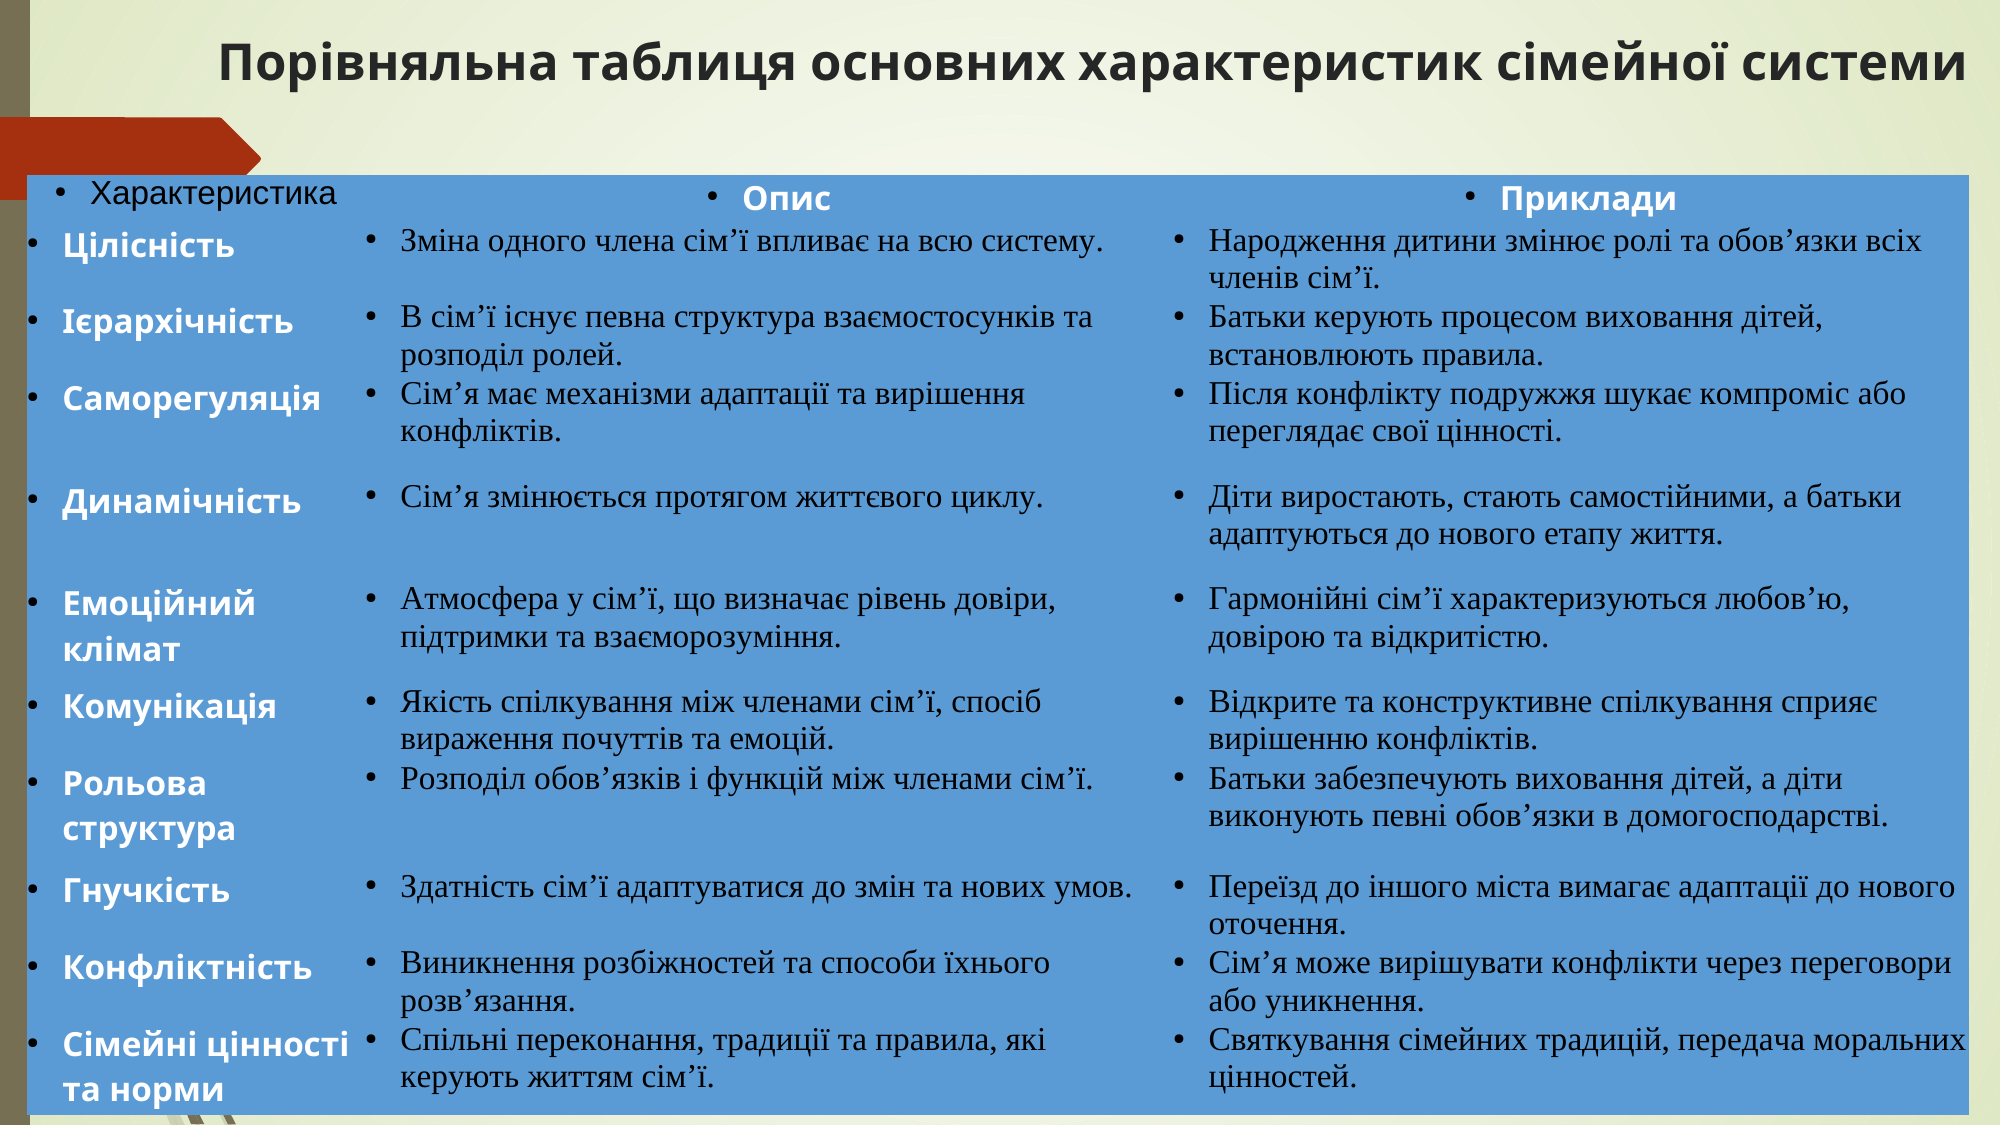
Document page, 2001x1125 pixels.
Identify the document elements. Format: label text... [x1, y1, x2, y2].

table_cell Діти виростають, стають самостійними, а батьки адаптуються до нового етапу життя. [1173, 478, 1969, 580]
table_cell Сім’я може вирішувати конфлікти через переговори або уникнення. [1173, 944, 1969, 1021]
table_cell Гармонійні сім’ї характеризуються любов’ю, довірою та відкритістю. [1173, 580, 1969, 683]
table_cell Рольова структура [27, 760, 365, 868]
table_cell Динамічність [27, 478, 365, 580]
table_cell Якість спілкування між членами сім’ї, спосіб вираження почуттів та емоцій. [365, 683, 1173, 760]
title Порівняльна таблиця основних характеристик сімейної системи [188, 21, 2000, 175]
table_header Характеристика [27, 175, 365, 222]
table_cell В сім’ї існує певна структура взаємостосунків та розподіл ролей. [365, 298, 1173, 375]
table_header Приклади [1173, 175, 1969, 222]
table_cell Комунікація [27, 683, 365, 760]
table_cell Атмосфера у сім’ї, що визначає рівень довіри, підтримки та взаєморозуміння. [365, 580, 1173, 683]
table_cell Розподіл обов’язків і функцій між членами сім’ї. [365, 760, 1173, 868]
table_cell Конфліктність [27, 944, 365, 1021]
table_cell Святкування сімейних традицій, передача моральних цінностей. [1173, 1021, 1969, 1115]
table_cell Здатність сім’ї адаптуватися до змін та нових умов. [365, 868, 1173, 944]
table_cell Після конфлікту подружжя шукає компроміс або переглядає свої цінності. [1173, 375, 1969, 478]
table_cell Цілісність [27, 222, 365, 298]
table_cell Сімейні цінності та норми [27, 1021, 365, 1115]
table_cell Народження дитини змінює ролі та обов’язки всіх членів сім’ї. [1173, 222, 1969, 298]
table_header Опис [365, 175, 1173, 222]
table_cell Спільні переконання, традиції та правила, які керують життям сім’ї. [365, 1021, 1173, 1115]
table_cell Гнучкість [27, 868, 365, 944]
table_cell Емоційний клімат [27, 580, 365, 683]
table_cell Сім’я змінюється протягом життєвого циклу. [365, 478, 1173, 580]
table_cell Ієрархічність [27, 298, 365, 375]
table_cell Саморегуляція [27, 375, 365, 478]
table_cell Батьки забезпечують виховання дітей, а діти виконують певні обов’язки в домогосподарстві. [1173, 760, 1969, 868]
table_cell Батьки керують процесом виховання дітей, встановлюють правила. [1173, 298, 1969, 375]
table_cell Виникнення розбіжностей та способи їхнього розв’язання. [365, 944, 1173, 1021]
table_cell Зміна одного члена сім’ї впливає на всю систему. [365, 222, 1173, 298]
table_cell Переїзд до іншого міста вимагає адаптації до нового оточення. [1173, 868, 1969, 944]
table_cell Відкрите та конструктивне спілкування сприяє вирішенню конфліктів. [1173, 683, 1969, 760]
table_cell Сім’я має механізми адаптації та вирішення конфліктів. [365, 375, 1173, 478]
